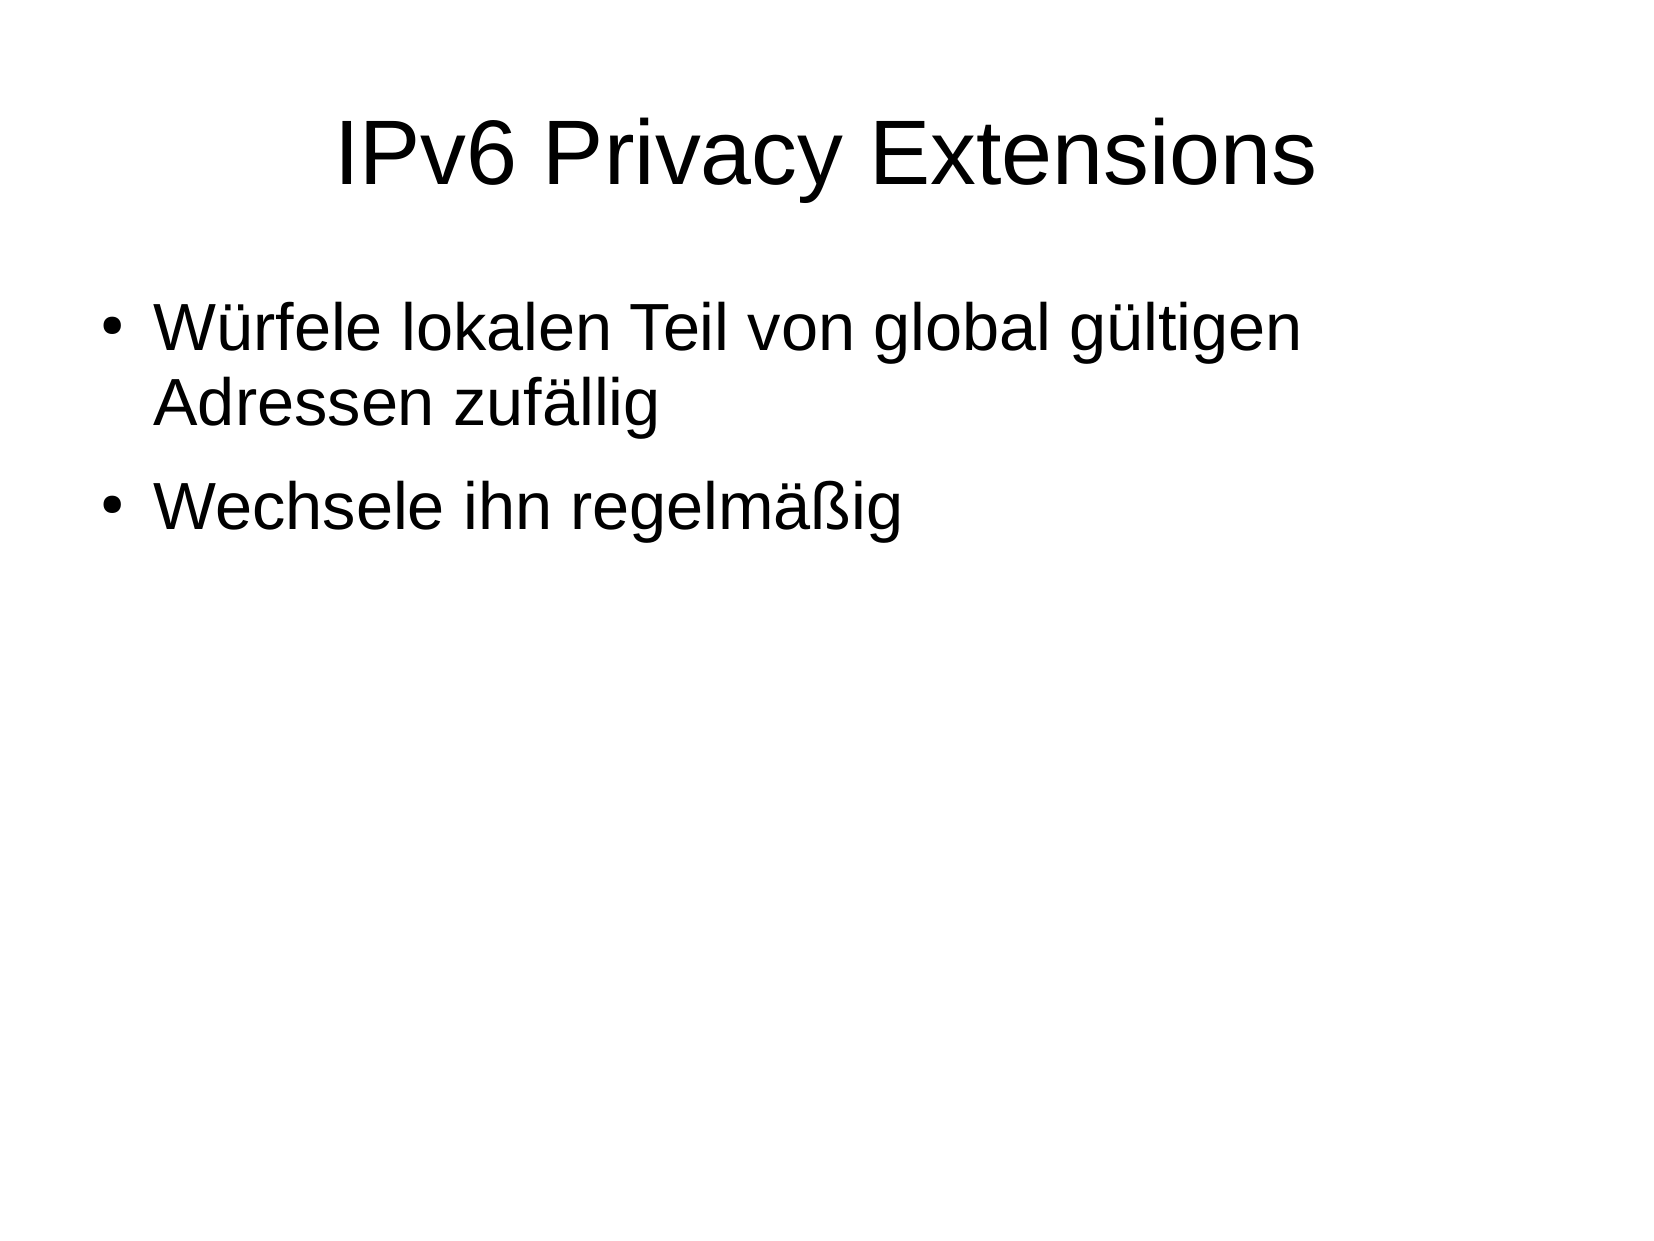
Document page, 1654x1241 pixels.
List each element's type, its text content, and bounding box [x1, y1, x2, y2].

title IPv6 Privacy Extensions [82, 49, 1571, 257]
list Würfele lokalen Teil von global gültigen Adressen zufällig Wechsele ihn regelmäßig [82, 290, 1571, 1010]
